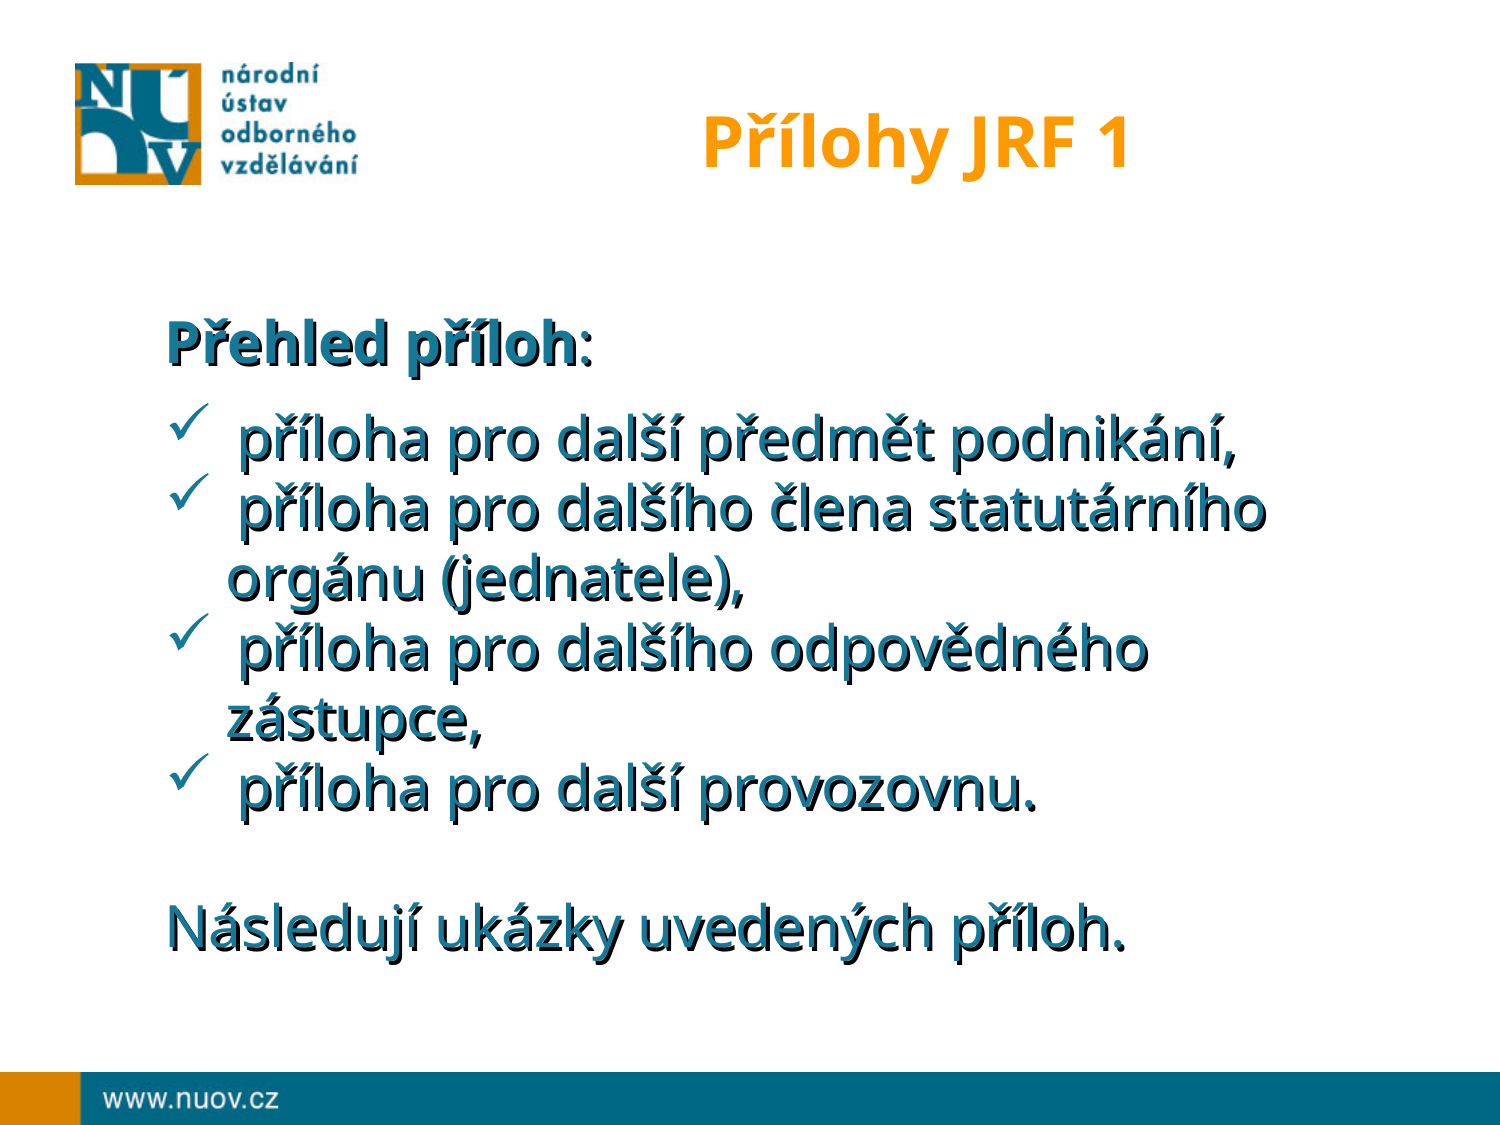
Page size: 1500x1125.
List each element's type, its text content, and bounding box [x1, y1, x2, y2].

title Přílohy JRF 1 [412, 45, 1425, 233]
text_box [75, 62, 358, 185]
text_box Přehled příloh: příloha pro další předmět podnikání, příloha pro dalšího člena statutárního orgánu (jednatele), příloha pro dalšího odpovědného zástupce, příloha pro další provozovnu. Následují ukázky uvedených příloh. [150, 297, 1438, 968]
text_box [0, 1072, 1500, 1125]
